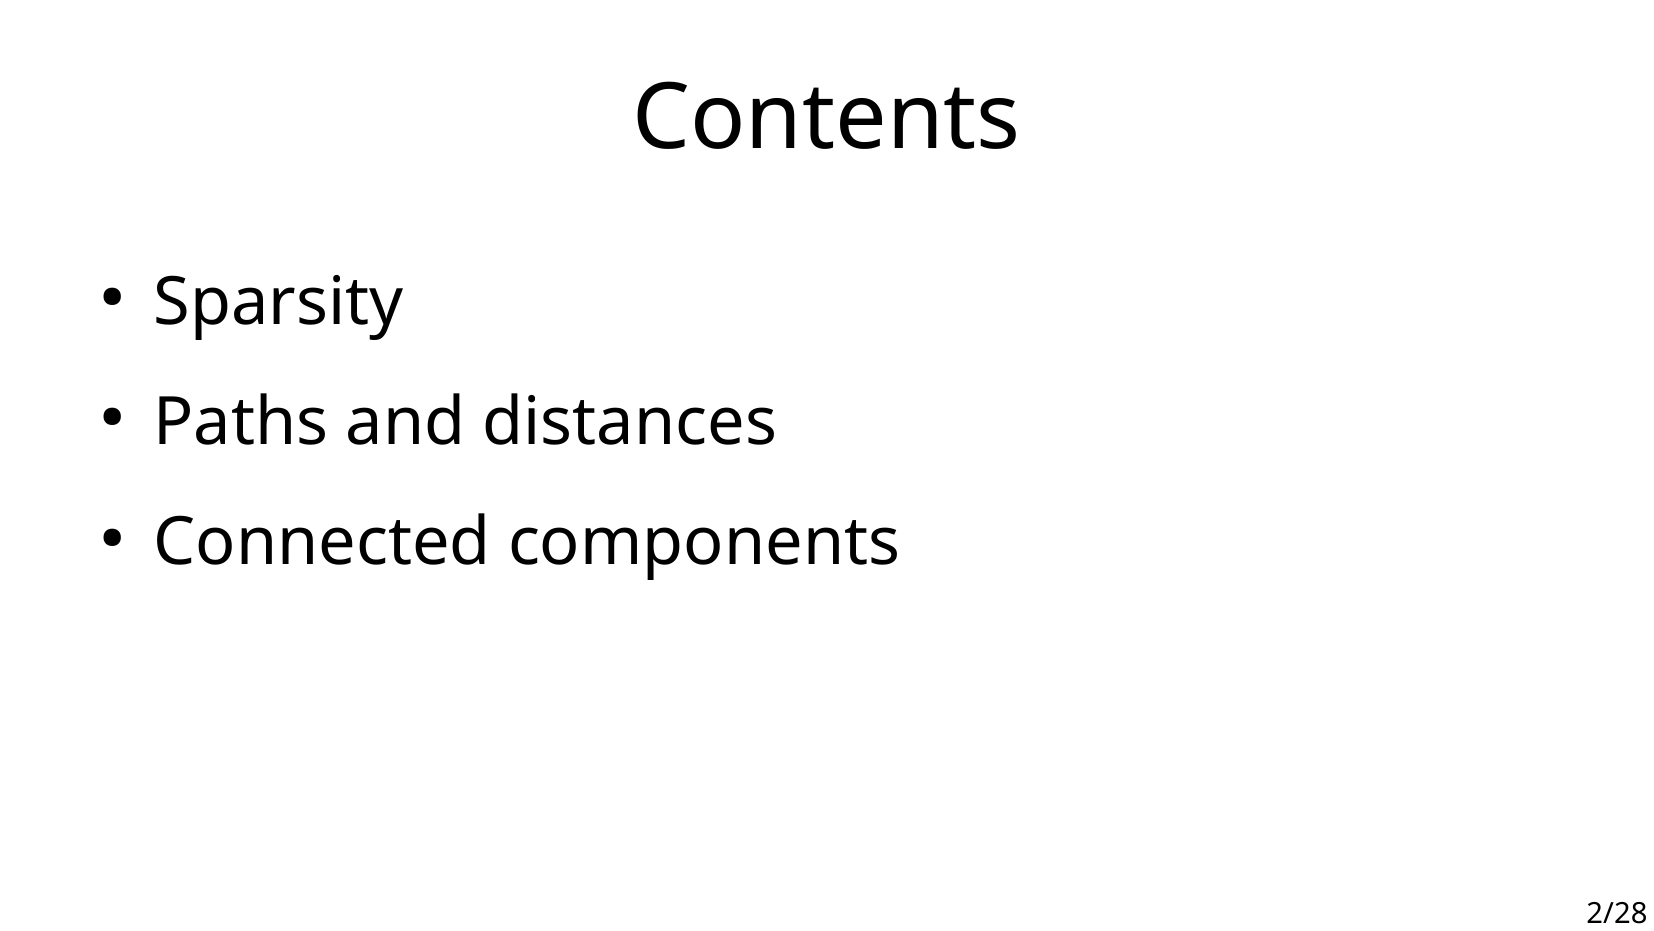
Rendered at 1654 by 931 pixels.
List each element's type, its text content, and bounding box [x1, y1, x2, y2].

title Contents [82, 1, 1571, 226]
list Sparsity Paths and distances Connected components [82, 253, 1571, 793]
